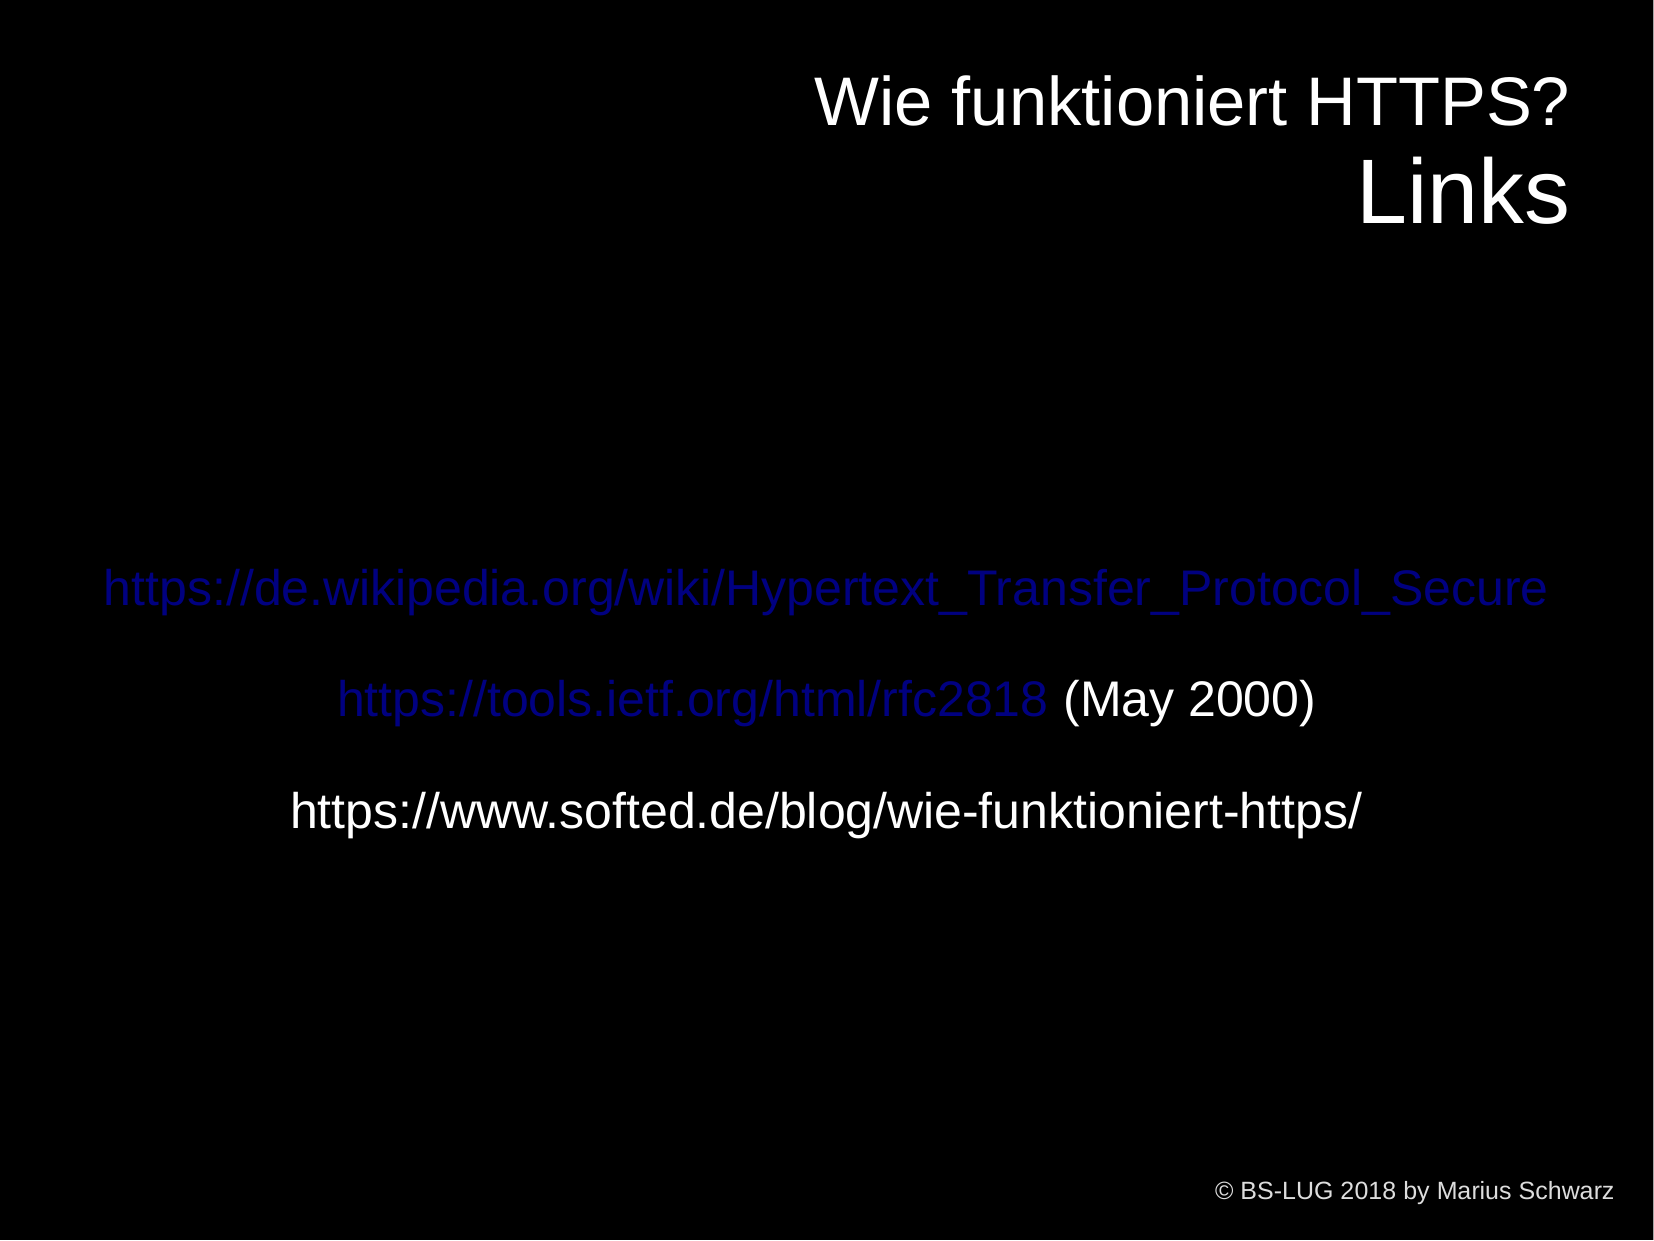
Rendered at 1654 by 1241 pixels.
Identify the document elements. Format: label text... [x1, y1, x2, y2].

text_box © BS-LUG 2018 by Marius Schwarz [1133, 1169, 1630, 1213]
subtitle https://de.wikipedia.org/wiki/Hypertext_Transfer_Protocol_Secure https://tools.ietf.org/html/rfc2818 (May 2000) https://www.softed.de/blog/wie-funktioniert-https/ [82, 290, 1571, 1109]
title Wie funktioniert HTTPS? Links [82, 49, 1571, 257]
